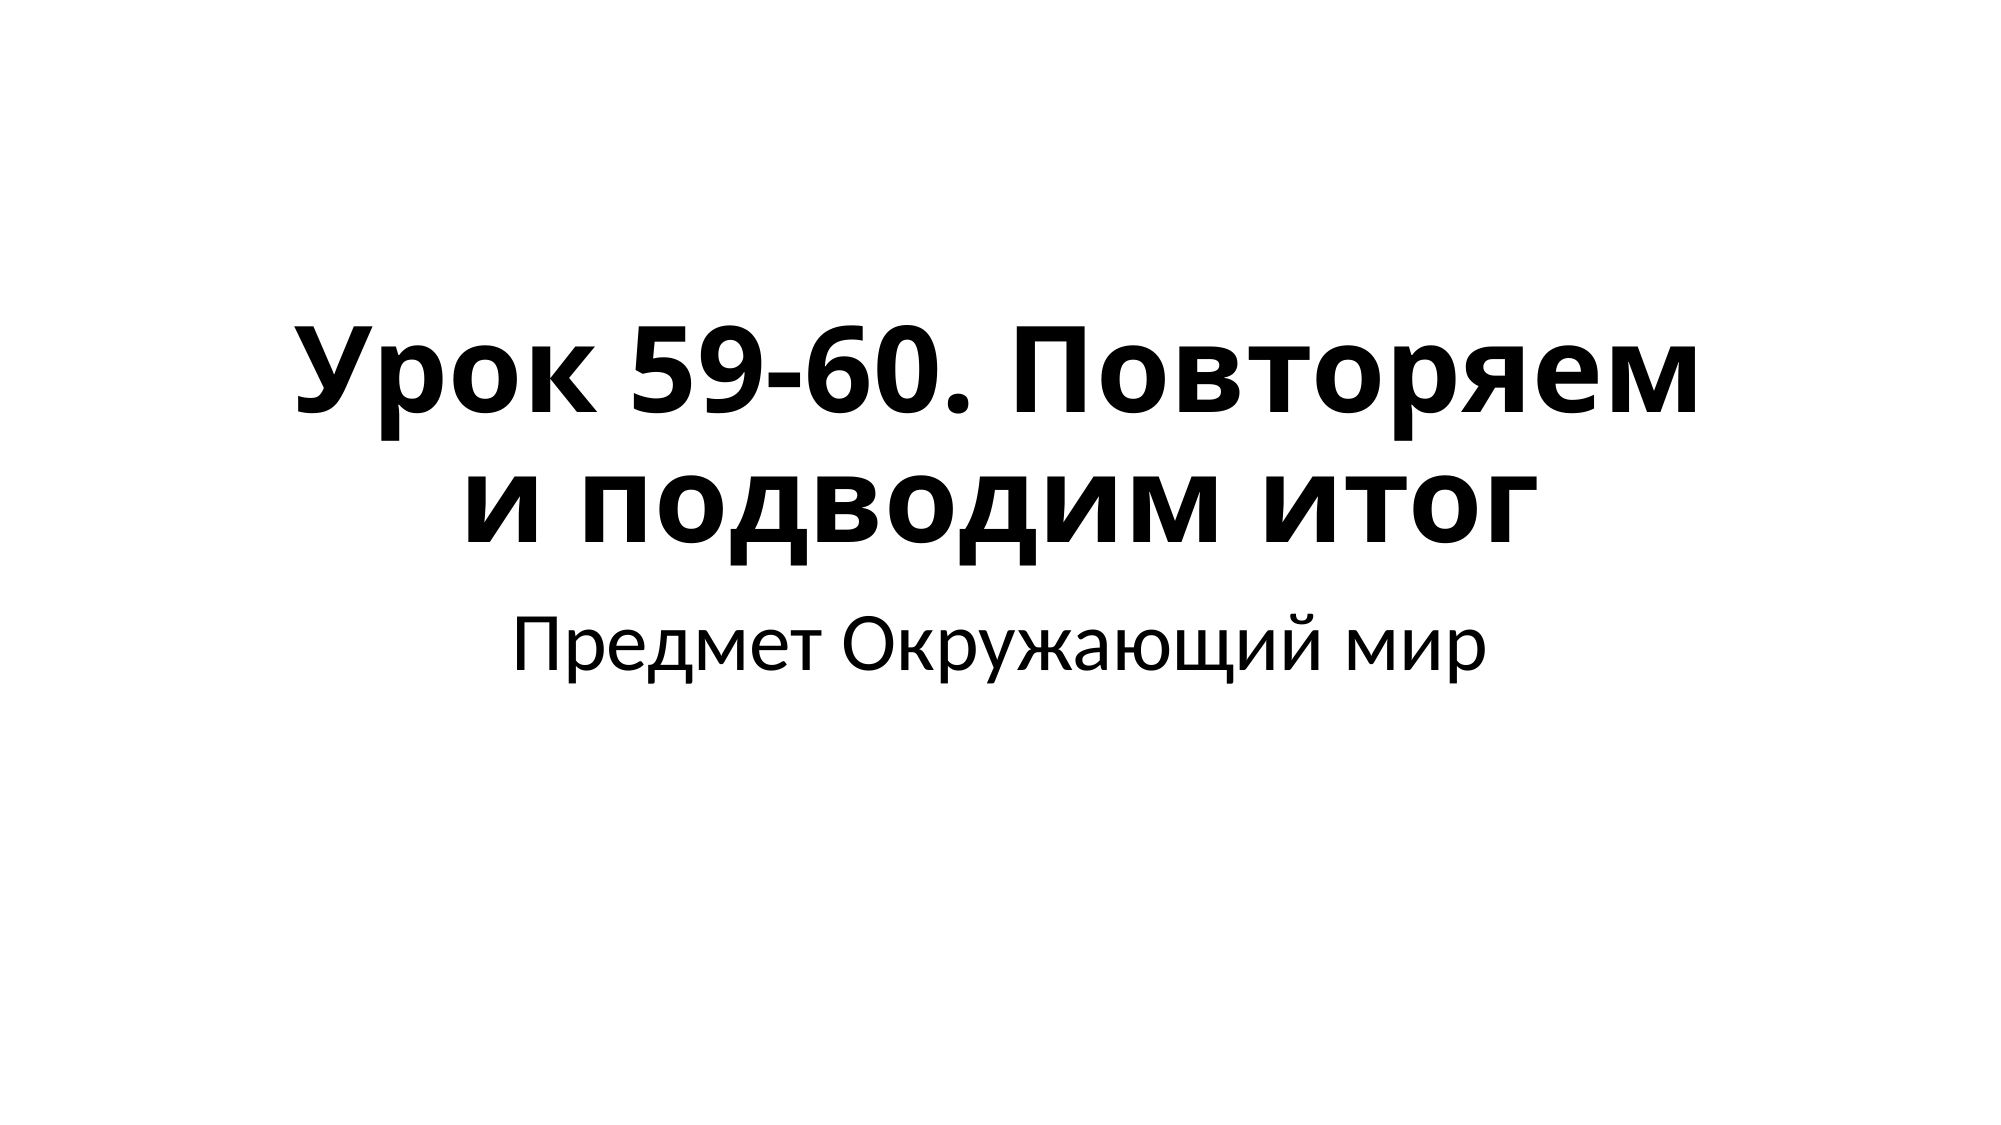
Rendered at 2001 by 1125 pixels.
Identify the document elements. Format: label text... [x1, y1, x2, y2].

title Урок 59-60. Повторяем и подводим итог [249, 184, 1750, 576]
subtitle Предмет Окружающий мир [249, 590, 1750, 863]
